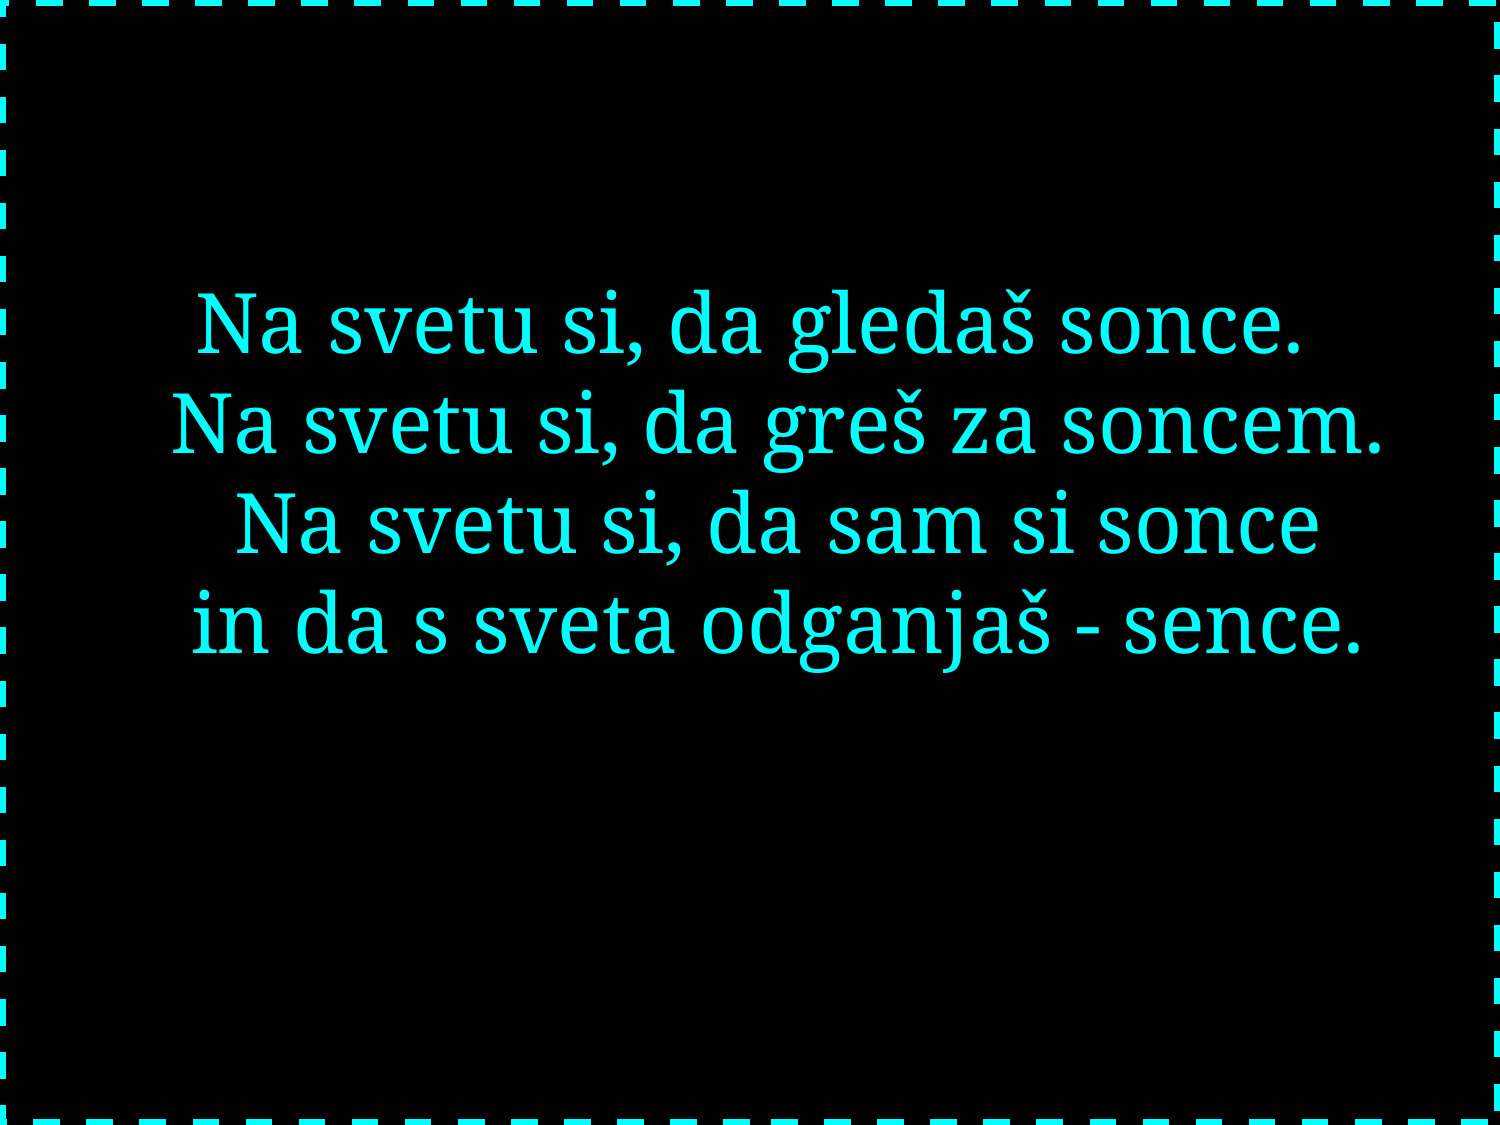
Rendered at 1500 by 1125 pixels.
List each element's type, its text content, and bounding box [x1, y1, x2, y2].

list Na svetu si, da gledaš sonce. Na svetu si, da greš za soncem. Na svetu si, da sam si sonce in da s sveta odganjaš - sence. [75, 262, 1425, 1005]
